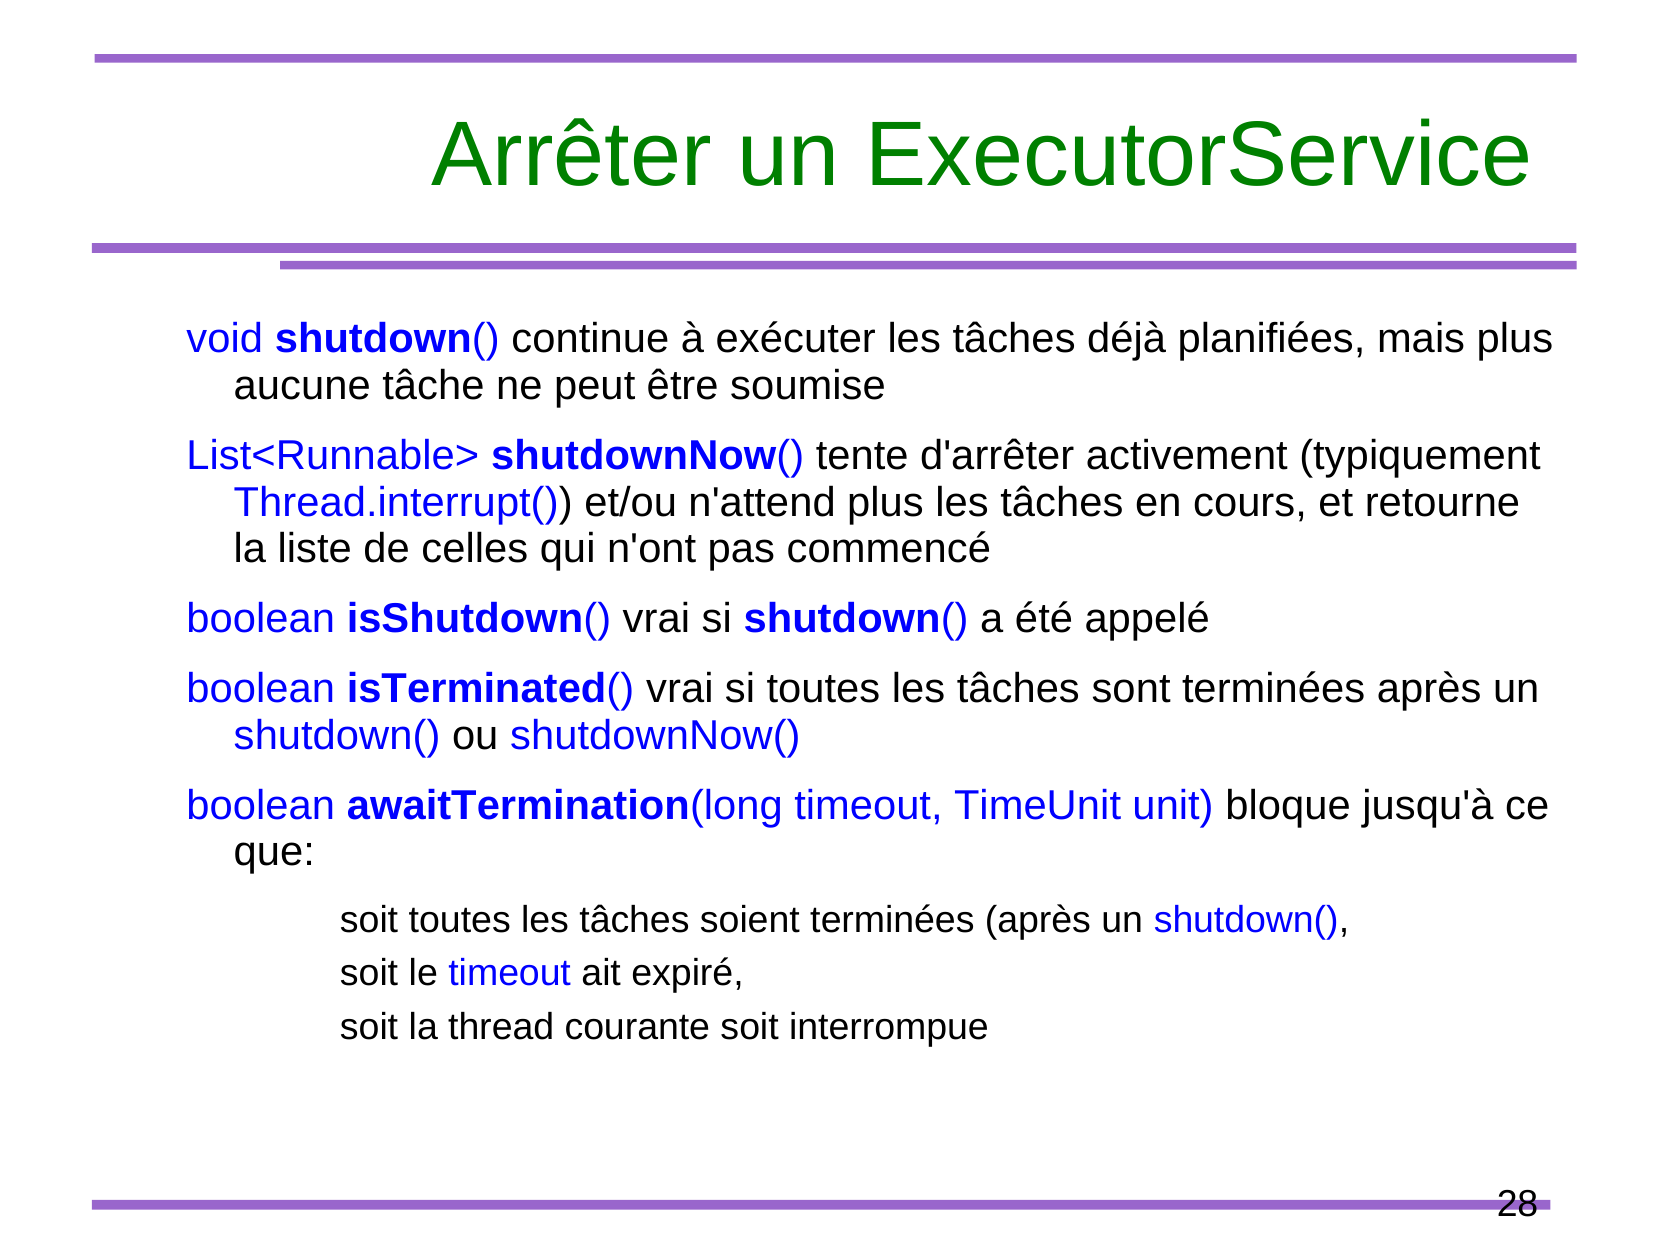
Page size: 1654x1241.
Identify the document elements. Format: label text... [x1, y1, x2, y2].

list void shutdown() continue à exécuter les tâches déjà planifiées, mais plus aucune tâche ne peut être soumise List<Runnable> shutdownNow() tente d'arrêter activement (typiquement Thread.interrupt()) et/ou n'attend plus les tâches en cours, et retourne la liste de celles qui n'ont pas commencé boolean isShutdown() vrai si shutdown() a été appelé boolean isTerminated() vrai si toutes les tâches sont terminées après un shutdown() ou shutdownNow() boolean awaitTermination(long timeout, TimeUnit unit) bloque jusqu'à ce que: soit toutes les tâches soient terminées (après un shutdown(), soit le timeout ait expiré, soit la thread courante soit interrompue [92, 315, 1563, 1241]
title Arrêter un ExecutorService [121, 49, 1534, 257]
